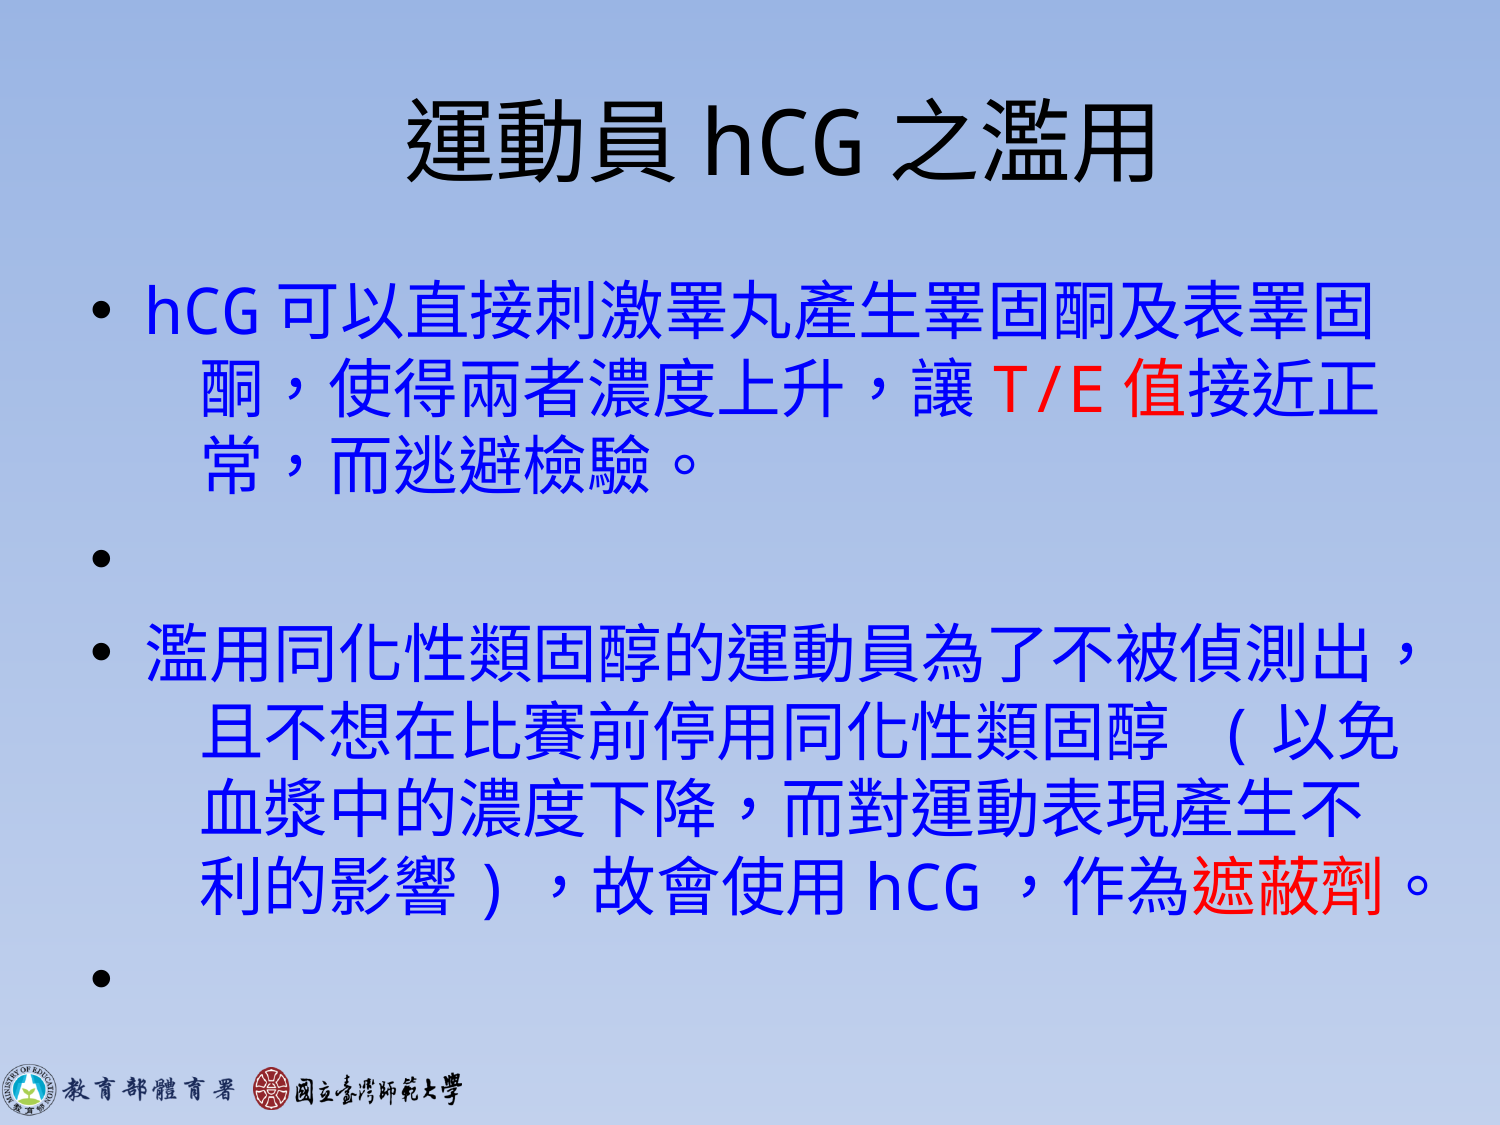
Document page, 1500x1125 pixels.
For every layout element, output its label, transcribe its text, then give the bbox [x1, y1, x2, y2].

title 運動員hCG之濫用 [75, 45, 1426, 233]
list hCG可以直接刺激睪丸產生睪固酮及表睪固酮，使得兩者濃度上升，讓T/E值接近正常，而逃避檢驗。 濫用同化性類固醇的運動員為了不被偵測出，且不想在比賽前停用同化性類固醇 (以免血漿中的濃度下降，而對運動表現產生不利的影響)，故會使用hCG，作為遮蔽劑。 [75, 262, 1426, 1005]
